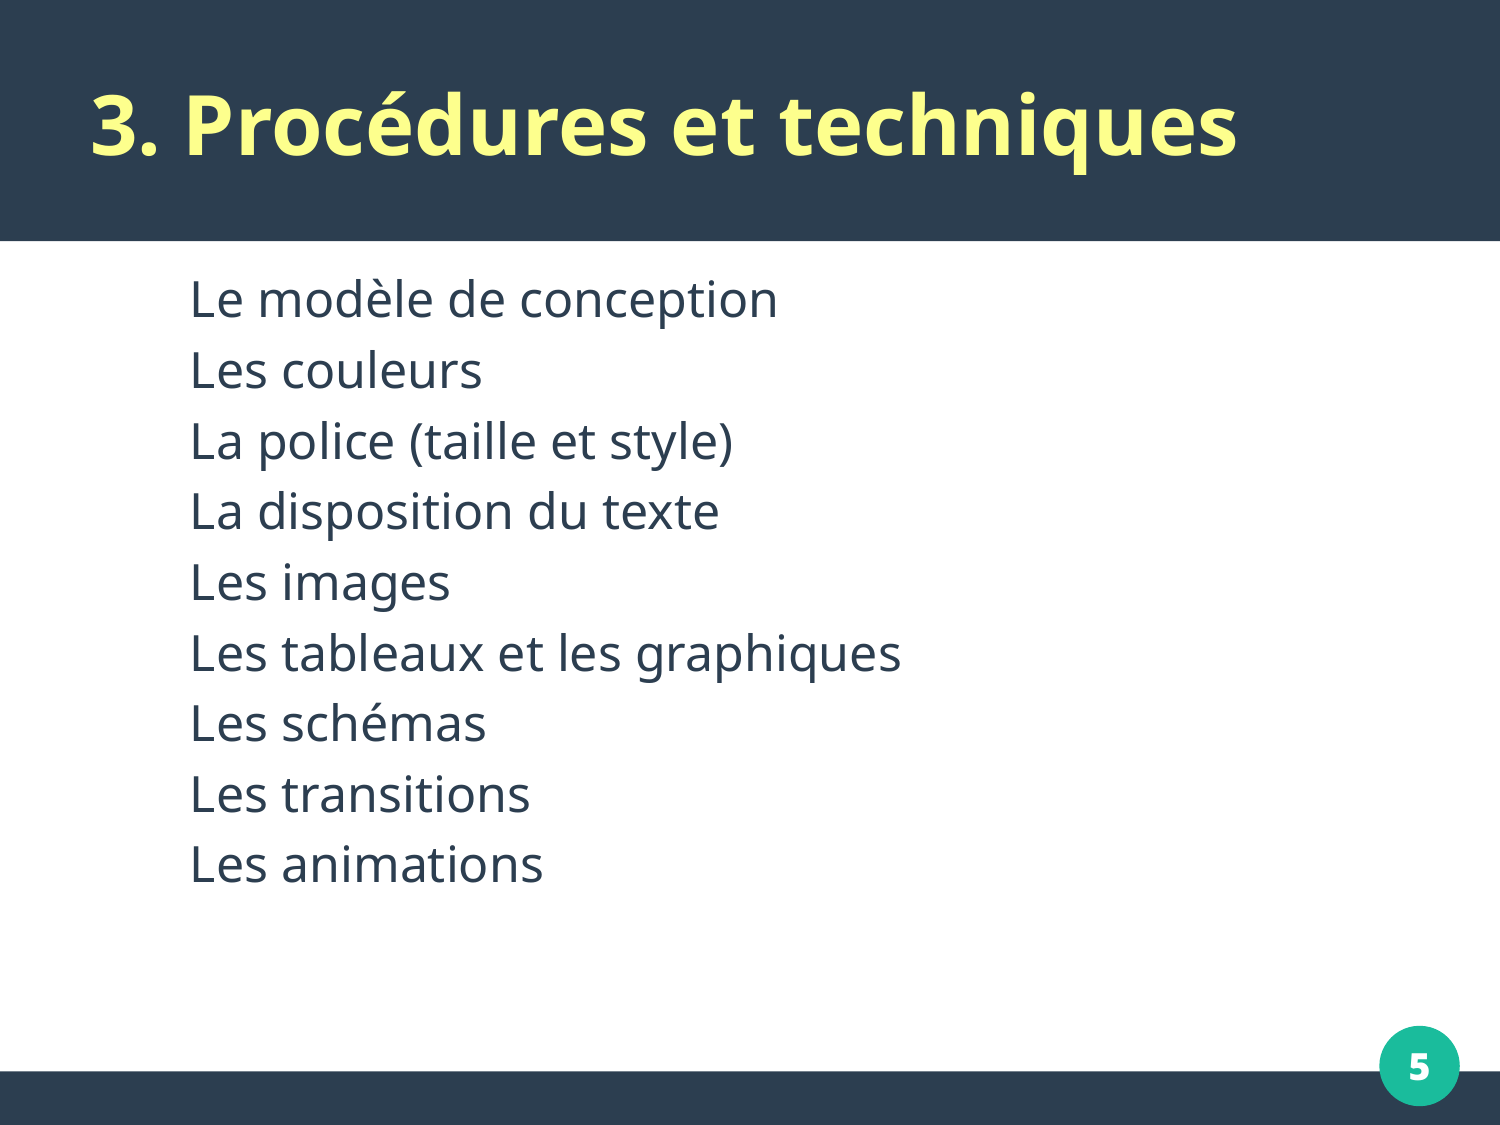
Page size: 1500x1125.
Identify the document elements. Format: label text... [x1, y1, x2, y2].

list Le modèle de conception Les couleurs La police (taille et style) La disposition du texte Les images Les tableaux et les graphiques Les schémas Les transitions Les animations [75, 267, 1426, 1071]
title 3. Procédures et techniques [75, 78, 1426, 266]
